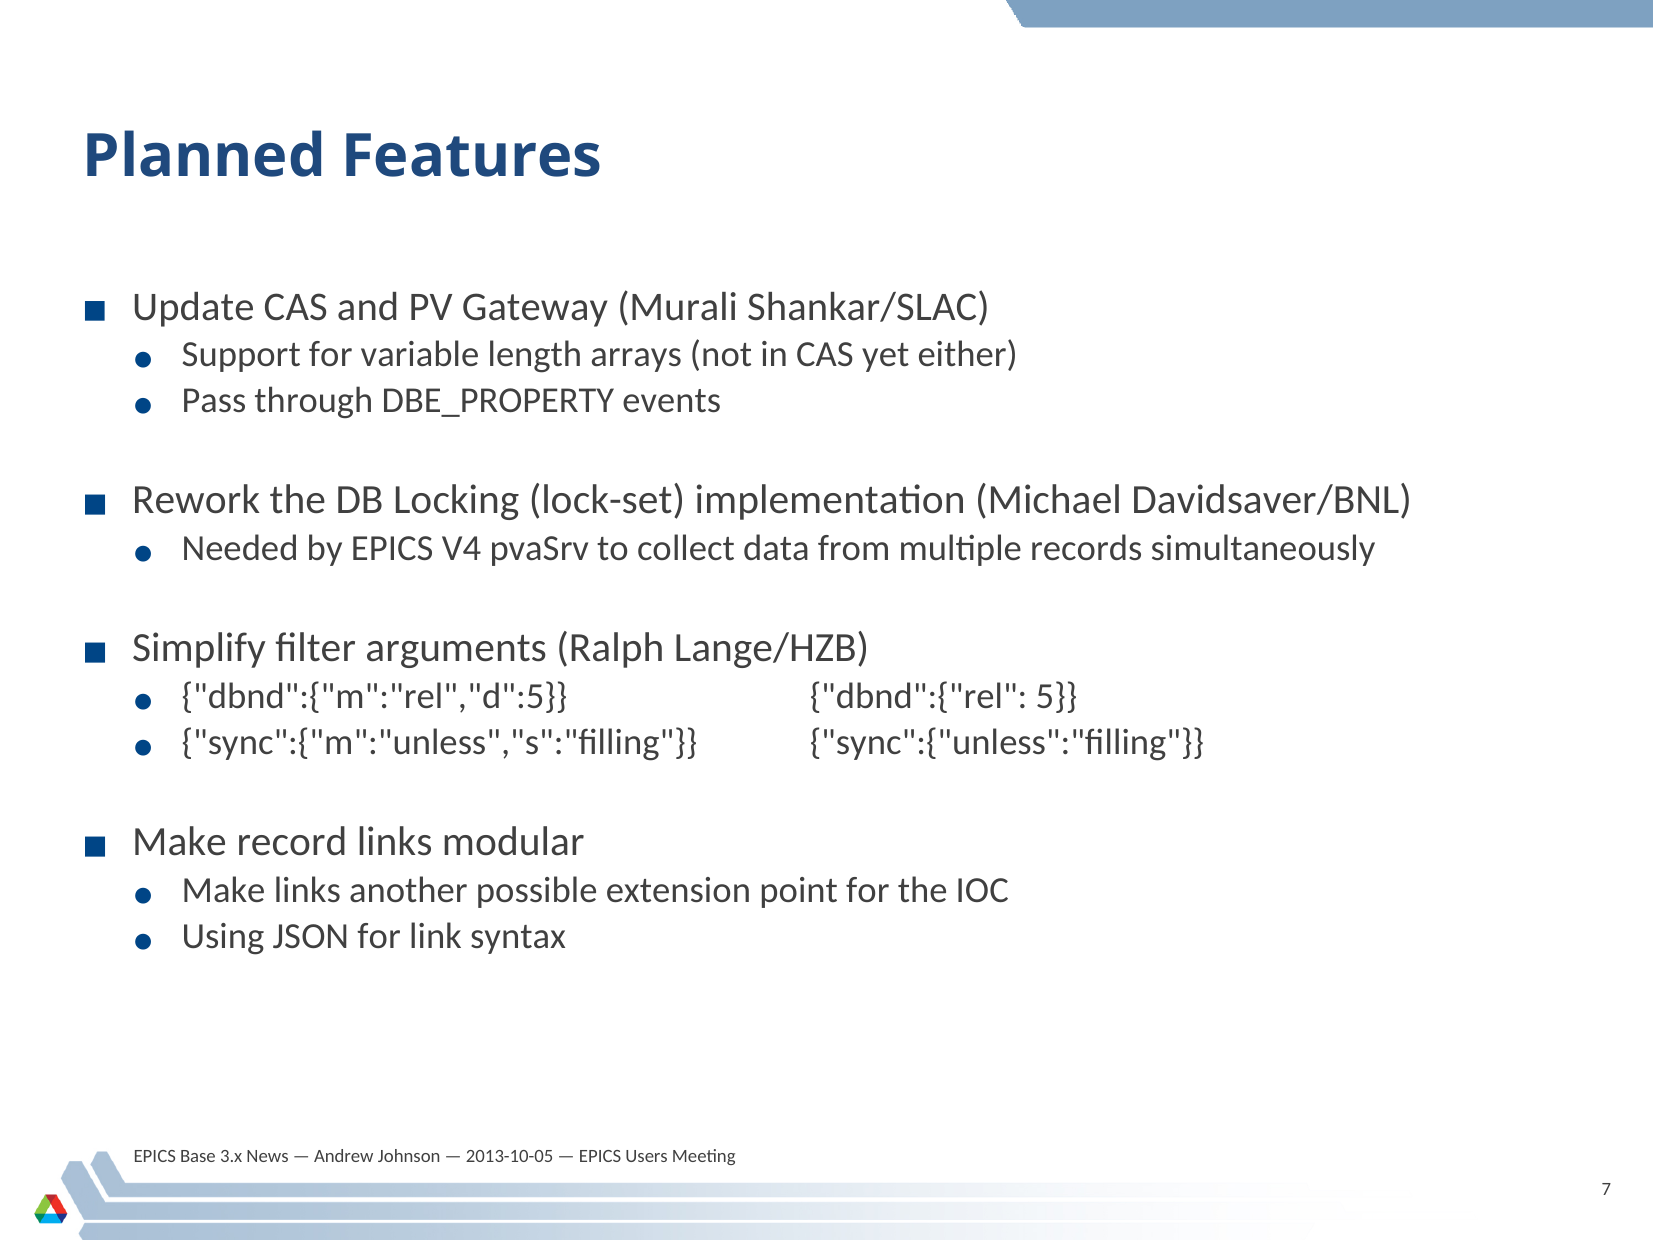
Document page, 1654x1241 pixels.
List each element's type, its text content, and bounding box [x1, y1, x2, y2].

list Update CAS and PV Gateway (Murali Shankar/SLAC) Support for variable length arrays (not in CAS yet either) Pass through DBE_PROPERTY events Rework the DB Locking (lock-set) implementation (Michael Davidsaver/BNL) Needed by EPICS V4 pvaSrv to collect data from multiple records simultaneously Simplify filter arguments (Ralph Lange/HZB) {"dbnd":{"m":"rel","d":5}} {"dbnd":{"rel": 5}} {"sync":{"m":"unless","s":"filling"}} {"sync":{"unless":"filling"}} Make record links modular Make links another possible extension point for the IOC Using JSON for link syntax [82, 289, 1571, 1109]
picture [0, 1143, 1653, 1240]
title Planned Features [82, 49, 1571, 257]
picture [0, 0, 1653, 29]
